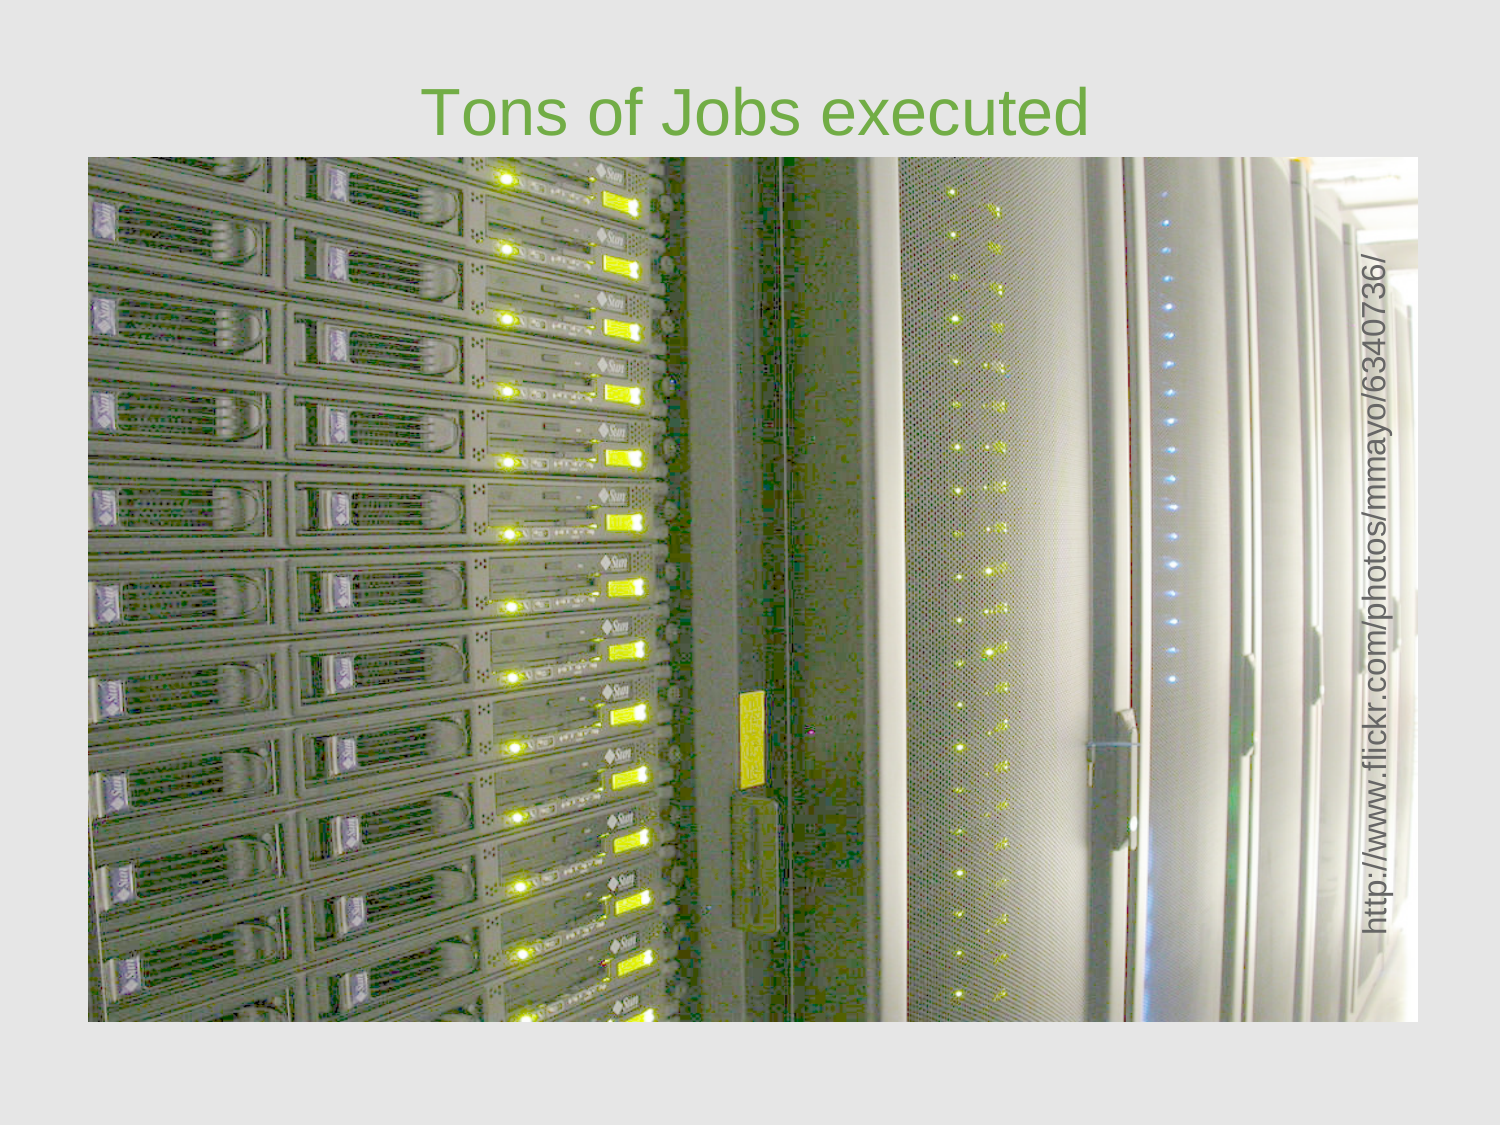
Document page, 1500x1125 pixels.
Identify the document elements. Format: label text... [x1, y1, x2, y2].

picture [88, 157, 1418, 1022]
text_box http://www.flickr.com/photos/mmayo/6340736/ [1343, 210, 1401, 979]
title Tons of Jobs executed [87, 57, 1426, 168]
